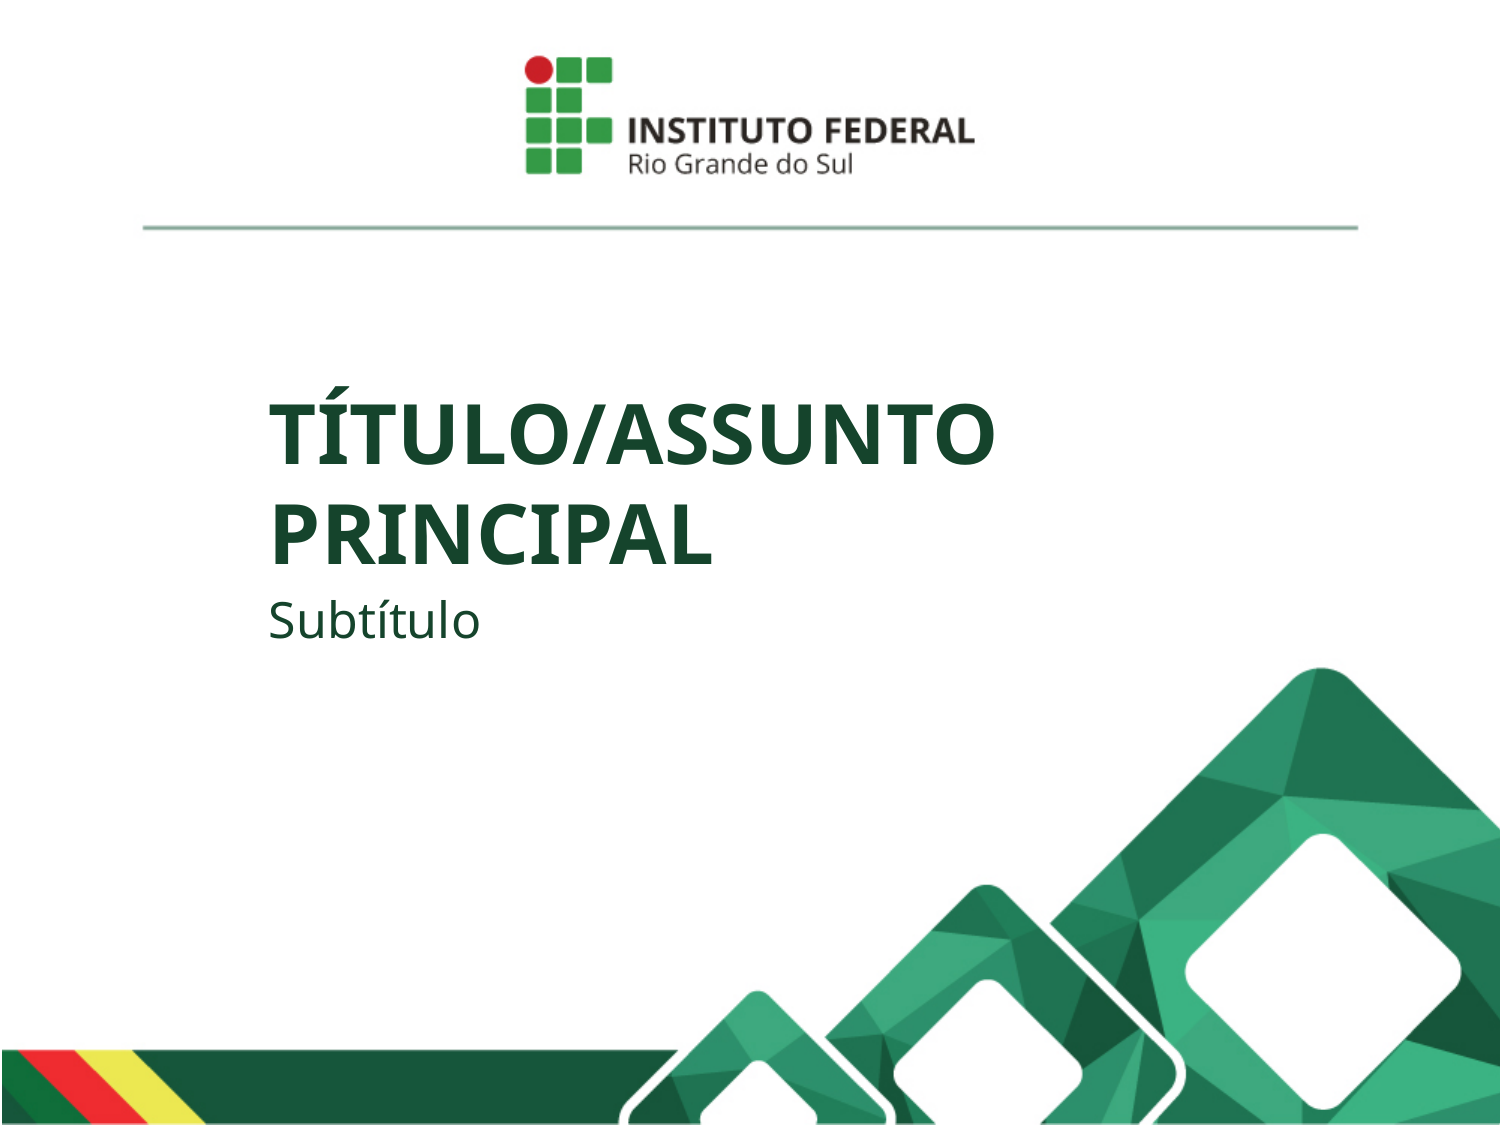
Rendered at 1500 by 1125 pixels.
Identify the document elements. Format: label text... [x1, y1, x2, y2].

picture [2, 0, 1500, 1125]
text_box TÍTULO/ASSUNTO PRINCIPAL [253, 373, 1282, 581]
text_box Subtítulo [253, 581, 1282, 657]
